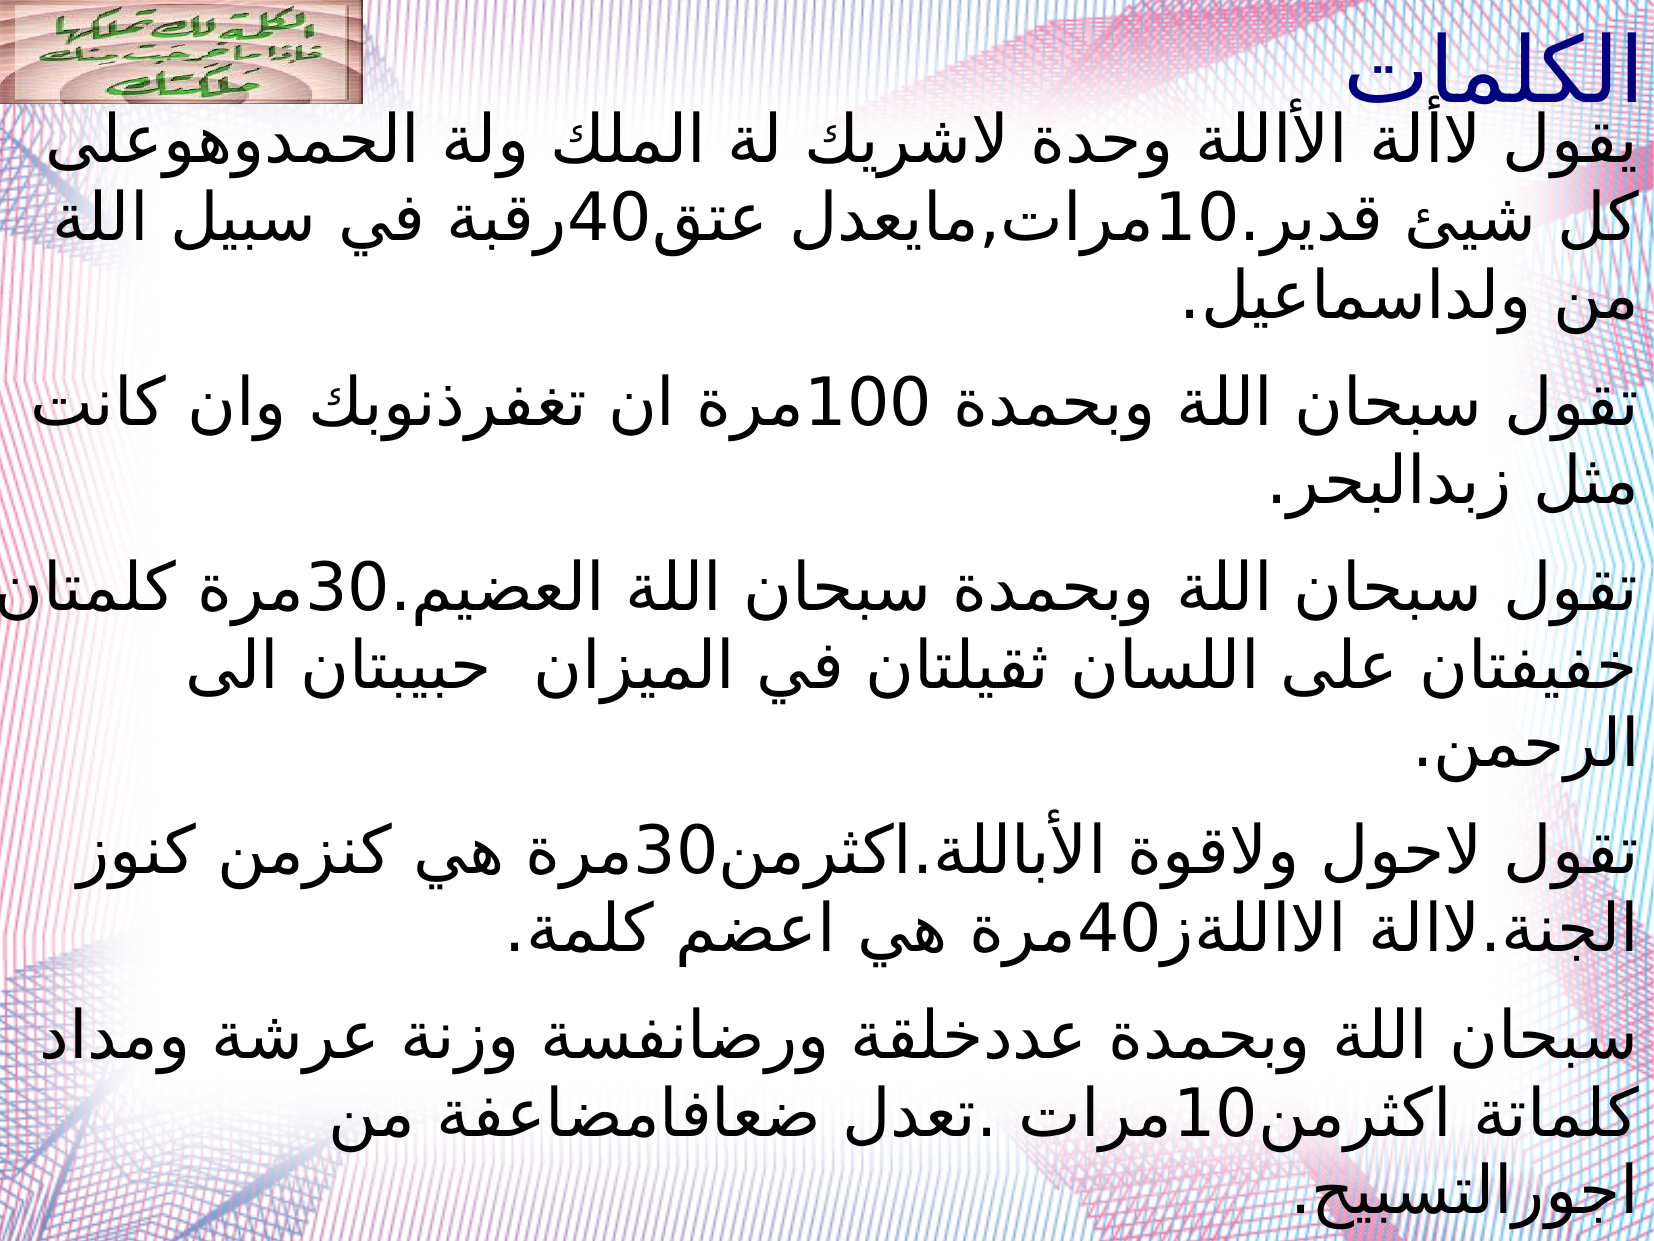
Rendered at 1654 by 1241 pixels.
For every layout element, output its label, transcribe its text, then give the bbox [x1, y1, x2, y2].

title الكلمات [750, 0, 1654, 100]
picture [0, 0, 750, 104]
list يقول لاألة الأاللة وحدة لاشريك لة الملك ولة الحمدوهوعلى كل شيئ قدير.10مرات,مايعدل عتق40رقبة في سبيل اللة من ولداسماعيل. تقول سبحان اللة وبحمدة 100مرة ان تغفرذنوبك وان كانت مثل زبدالبحر. تقول سبحان اللة وبحمدة سبحان اللة العضيم.30مرة كلمتان خفيفتان على اللسان ثقيلتان في الميزان حبيبتان الى الرحمن. تقول لاحول ولاقوة الأباللة.اكثرمن30مرة هي كنزمن كنوز الجنة.لاالة الااللةز40مرة هي اعضم كلمة. سبحان اللة وبحمدة عددخلقة ورضانفسة وزنة عرشة ومداد كلماتة اكثرمن10مرات .تعدل ضعافامضاعفة من اجورالتسبيح. [0, 100, 1654, 1241]
